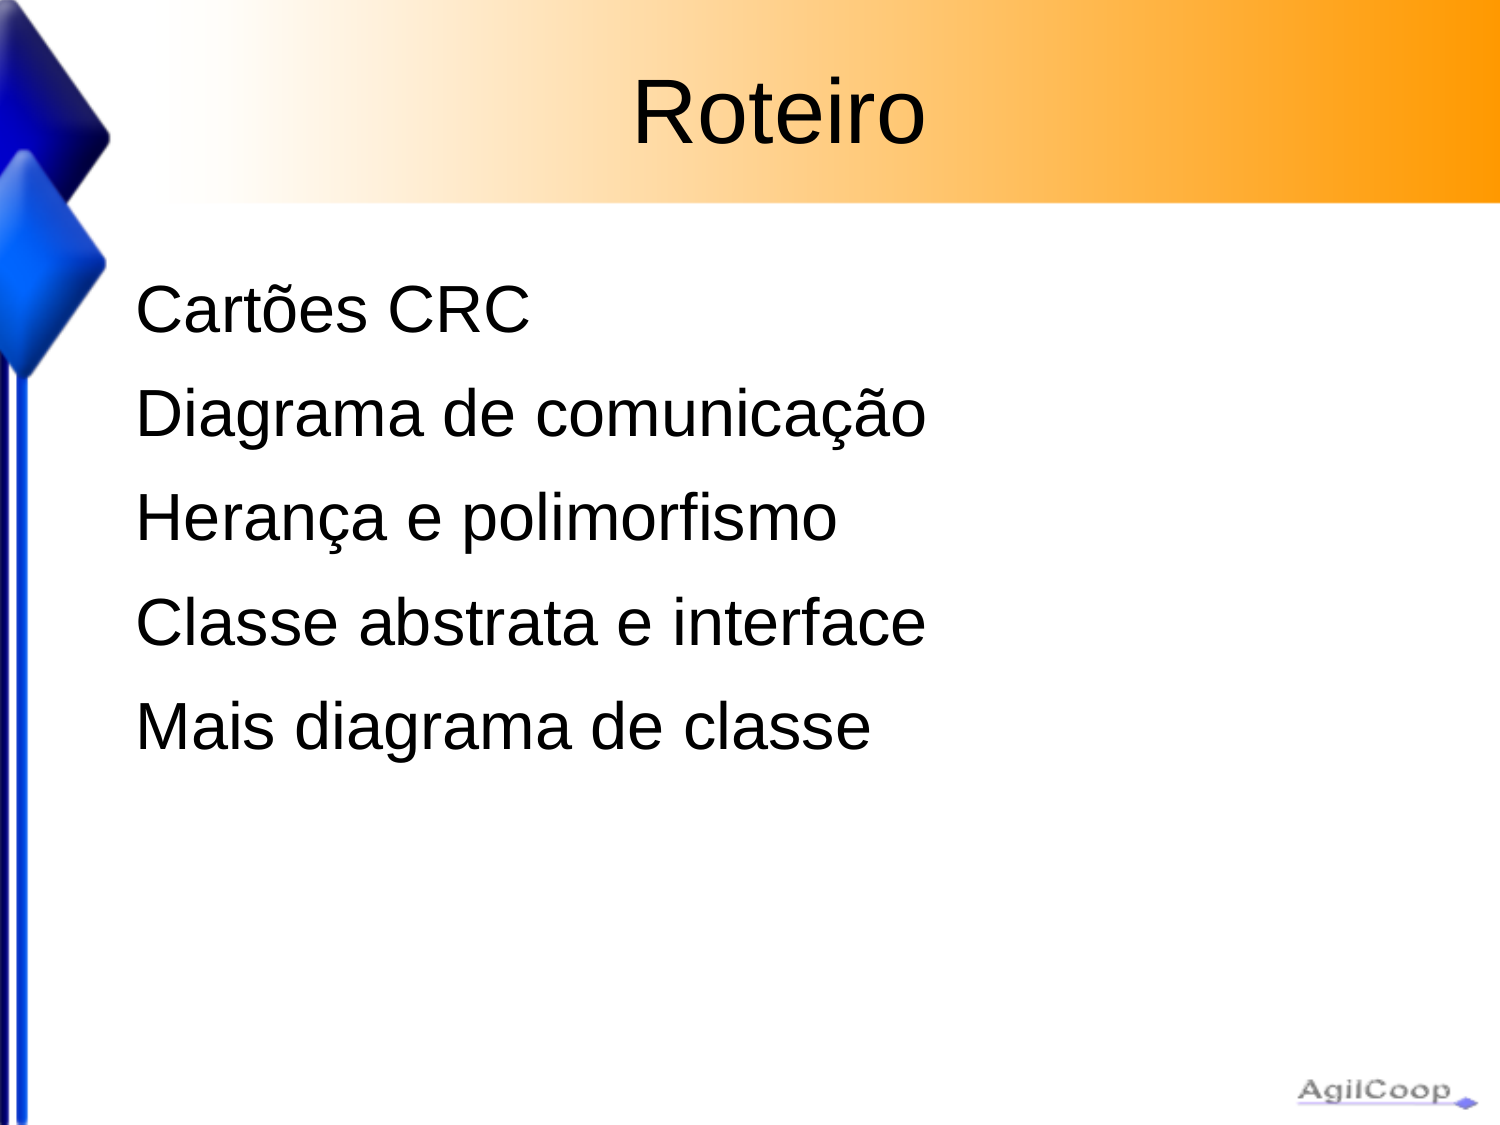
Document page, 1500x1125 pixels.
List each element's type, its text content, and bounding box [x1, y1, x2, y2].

picture [0, 0, 1500, 1125]
title Roteiro [82, 8, 1477, 216]
list Cartões CRC Diagrama de comunicação Herança e polimorfismo Classe abstrata e interface Mais diagrama de classe [118, 271, 1447, 1123]
